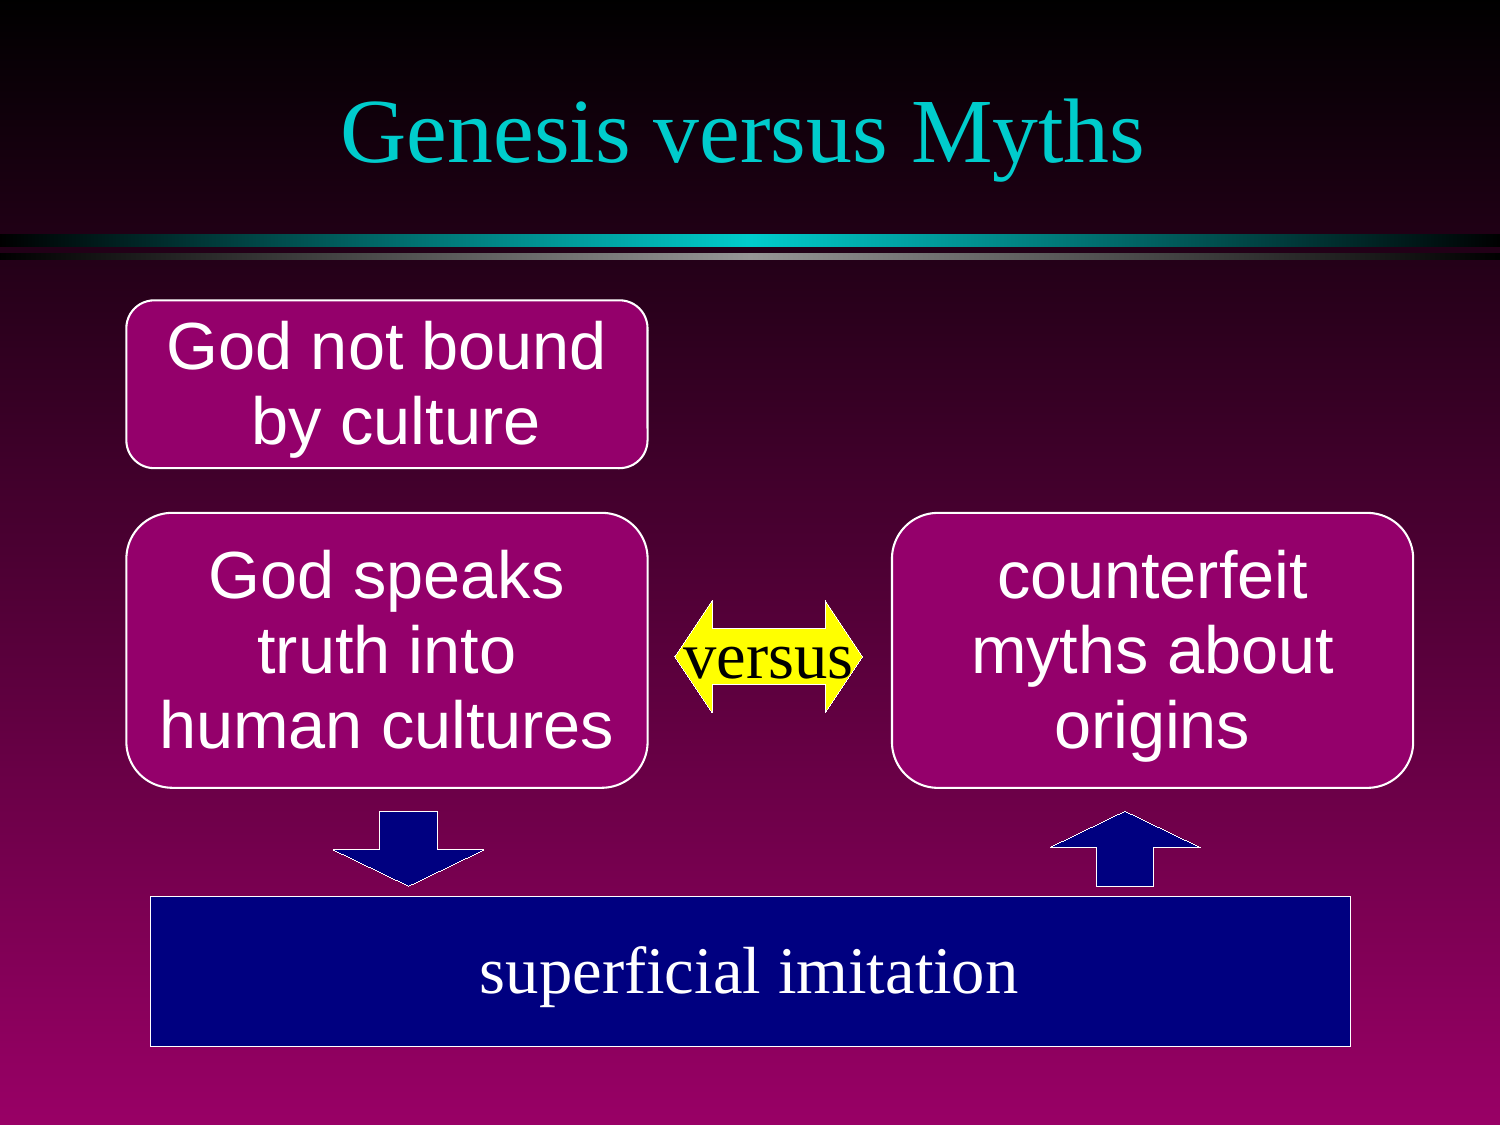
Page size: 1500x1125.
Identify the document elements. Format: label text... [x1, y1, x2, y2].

text_box God speaks truth into human cultures [126, 512, 648, 788]
text_box God not bound by culture [126, 300, 648, 469]
text_box [1050, 811, 1201, 887]
text_box superficial imitation [150, 896, 1351, 1047]
text_box versus [674, 600, 863, 713]
text_box counterfeit myths about origins [891, 512, 1414, 788]
text_box [333, 811, 484, 887]
title Genesis versus Myths [99, 37, 1388, 225]
